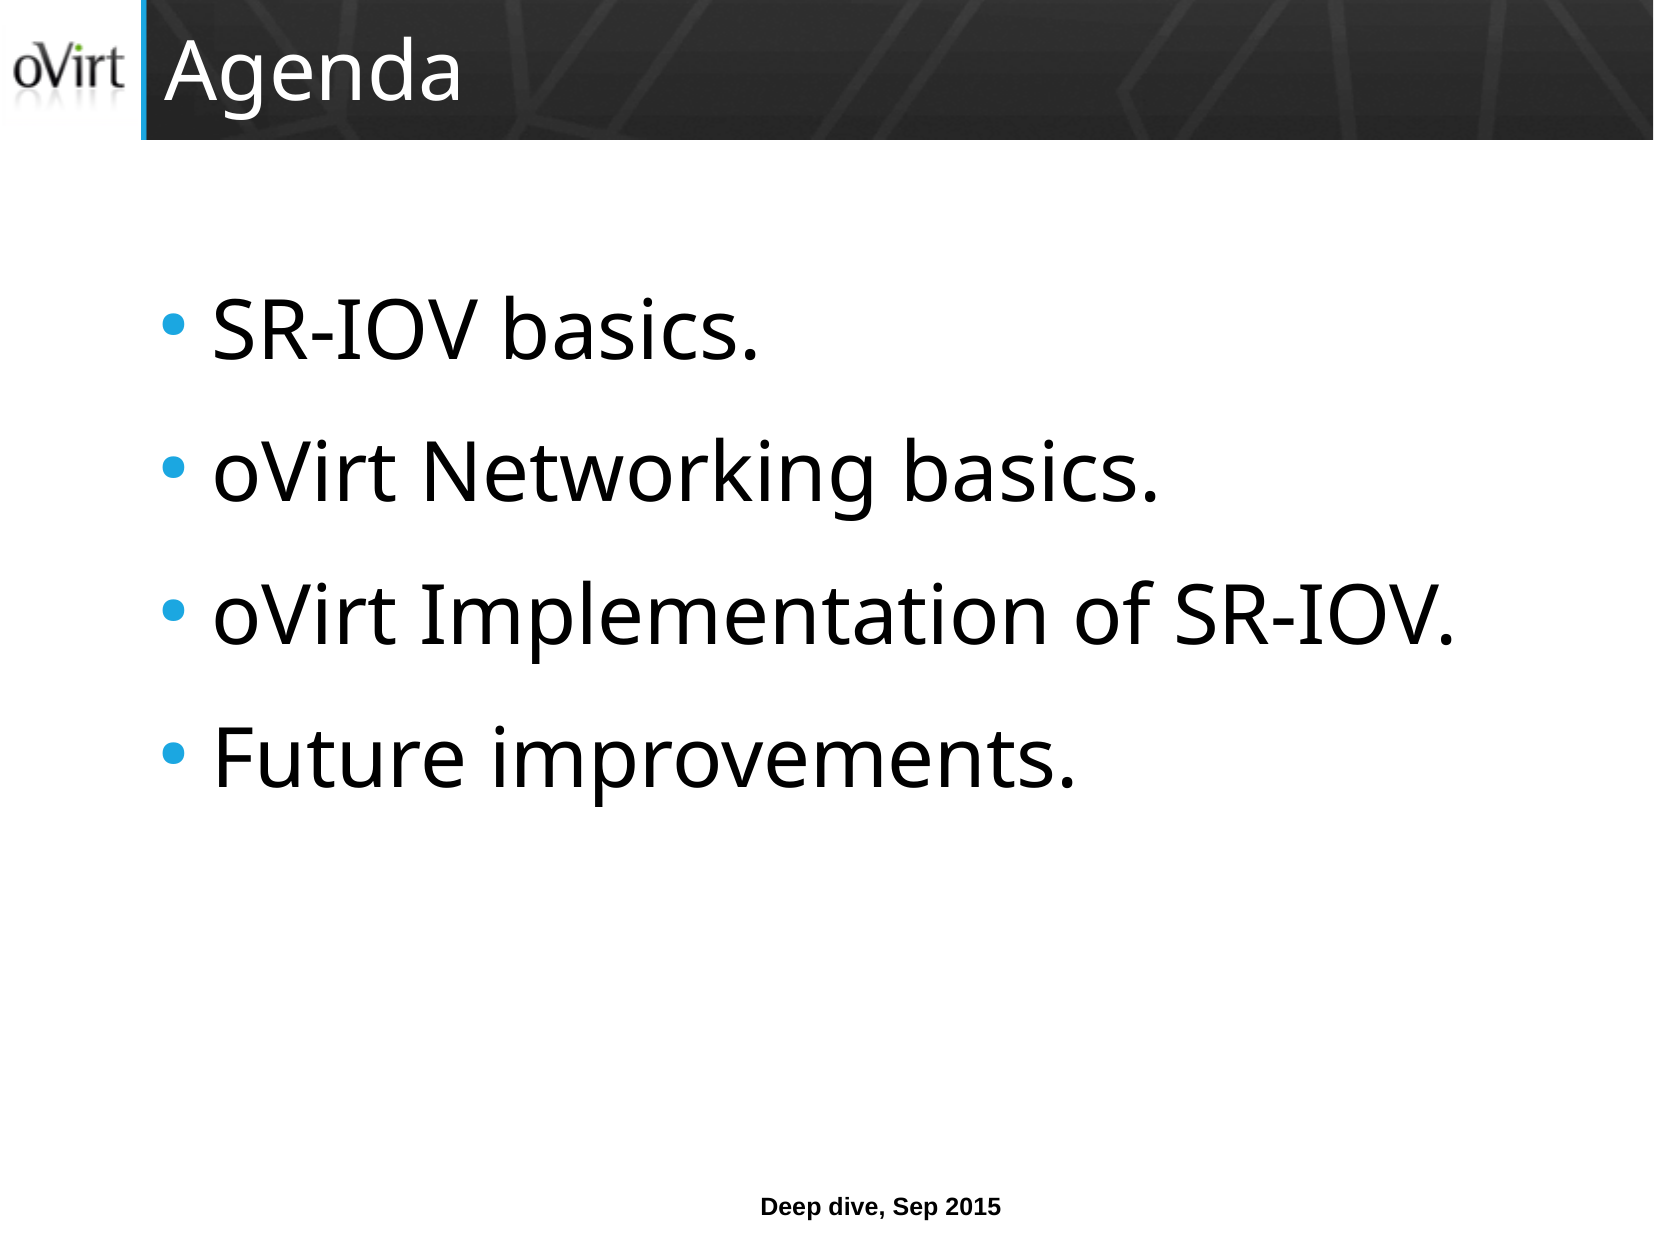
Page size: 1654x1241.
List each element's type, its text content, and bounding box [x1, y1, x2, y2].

list SR-IOV basics. oVirt Networking basics. oVirt Implementation of SR-IOV. Future improvements. [140, 150, 1629, 969]
picture [0, 0, 1654, 140]
title Agenda [164, 18, 1653, 119]
